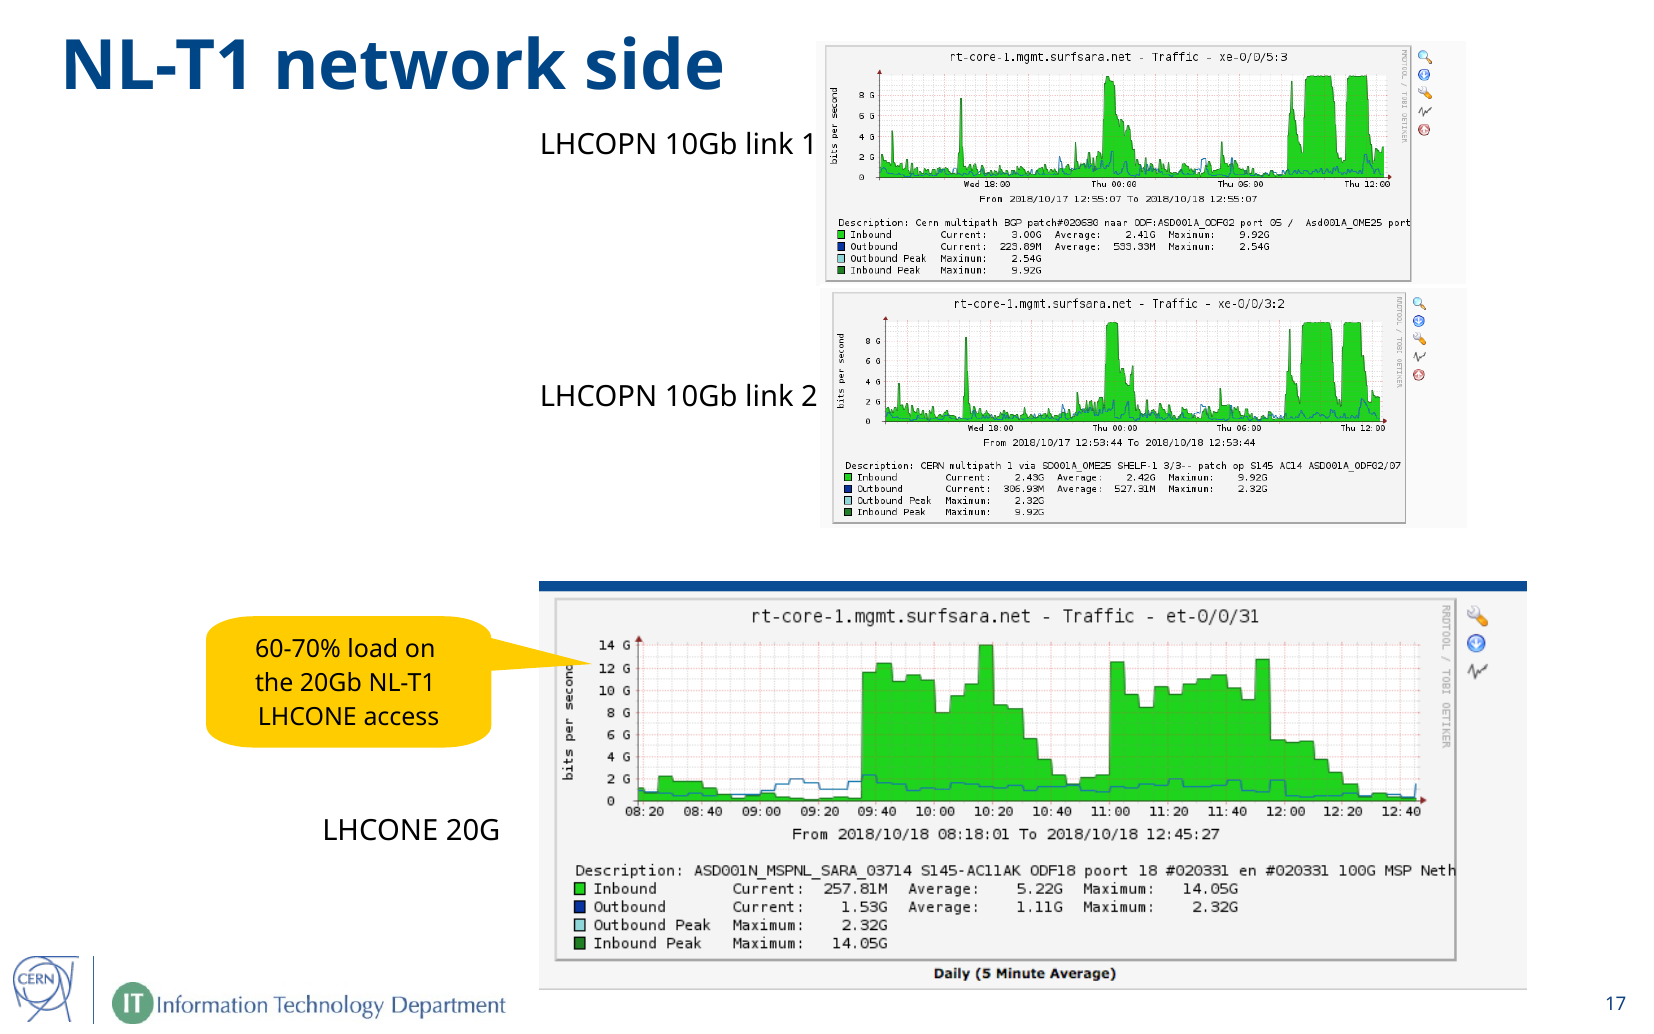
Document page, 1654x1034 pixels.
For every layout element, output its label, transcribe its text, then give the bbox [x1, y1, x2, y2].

text_box LHCONE 20G [307, 801, 608, 919]
text_box LHCOPN 10Gb link 1 [525, 115, 904, 233]
picture [13, 956, 79, 1032]
picture [816, 37, 1467, 529]
text_box 60-70% load on the 20Gb NL-T1 LHCONE access [206, 616, 593, 748]
text_box LHCOPN 10Gb link 2 [525, 367, 908, 485]
picture [112, 581, 1527, 1024]
title NL-T1 network side [60, 0, 1528, 138]
